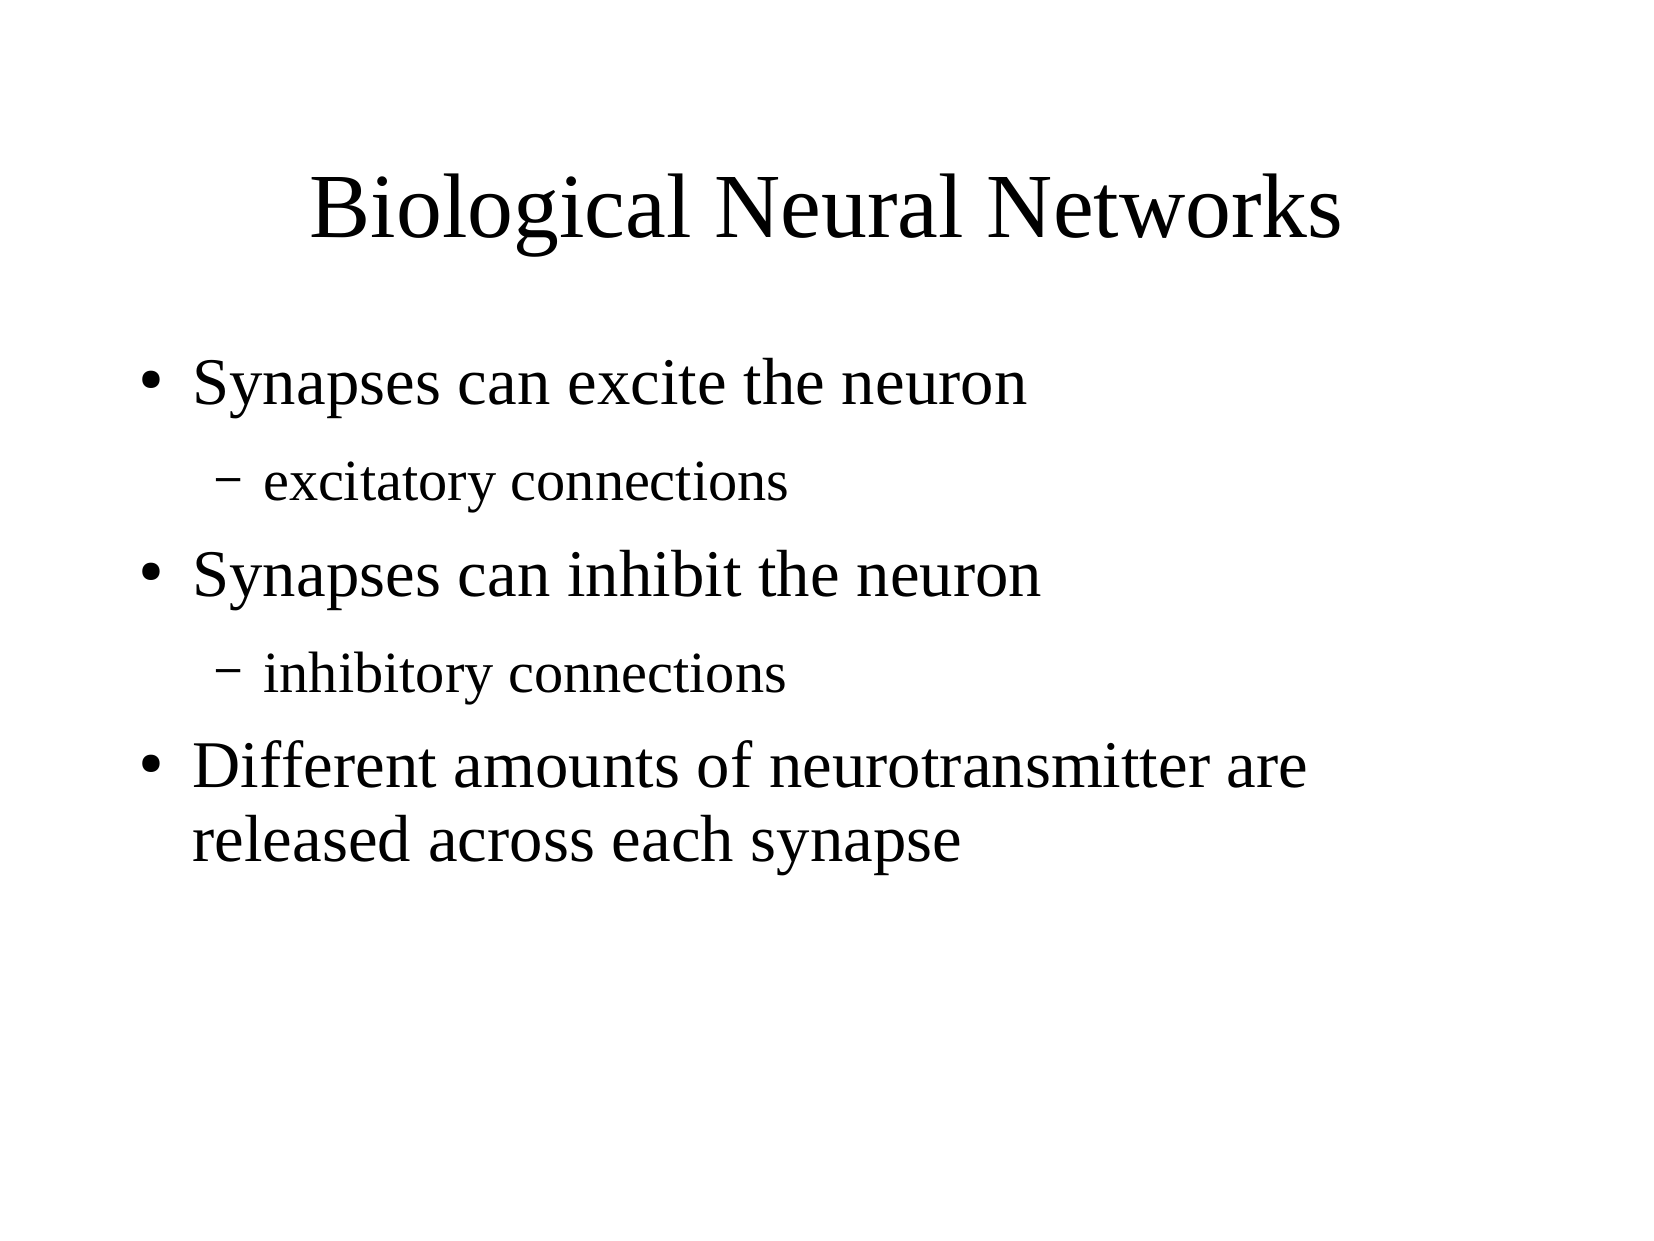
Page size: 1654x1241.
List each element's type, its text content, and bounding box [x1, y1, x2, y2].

title Biological Neural Networks [121, 102, 1534, 311]
list Synapses can excite the neuron excitatory connections Synapses can inhibit the neuron inhibitory connections Different amounts of neurotransmitter are released across each synapse [121, 344, 1534, 1127]
